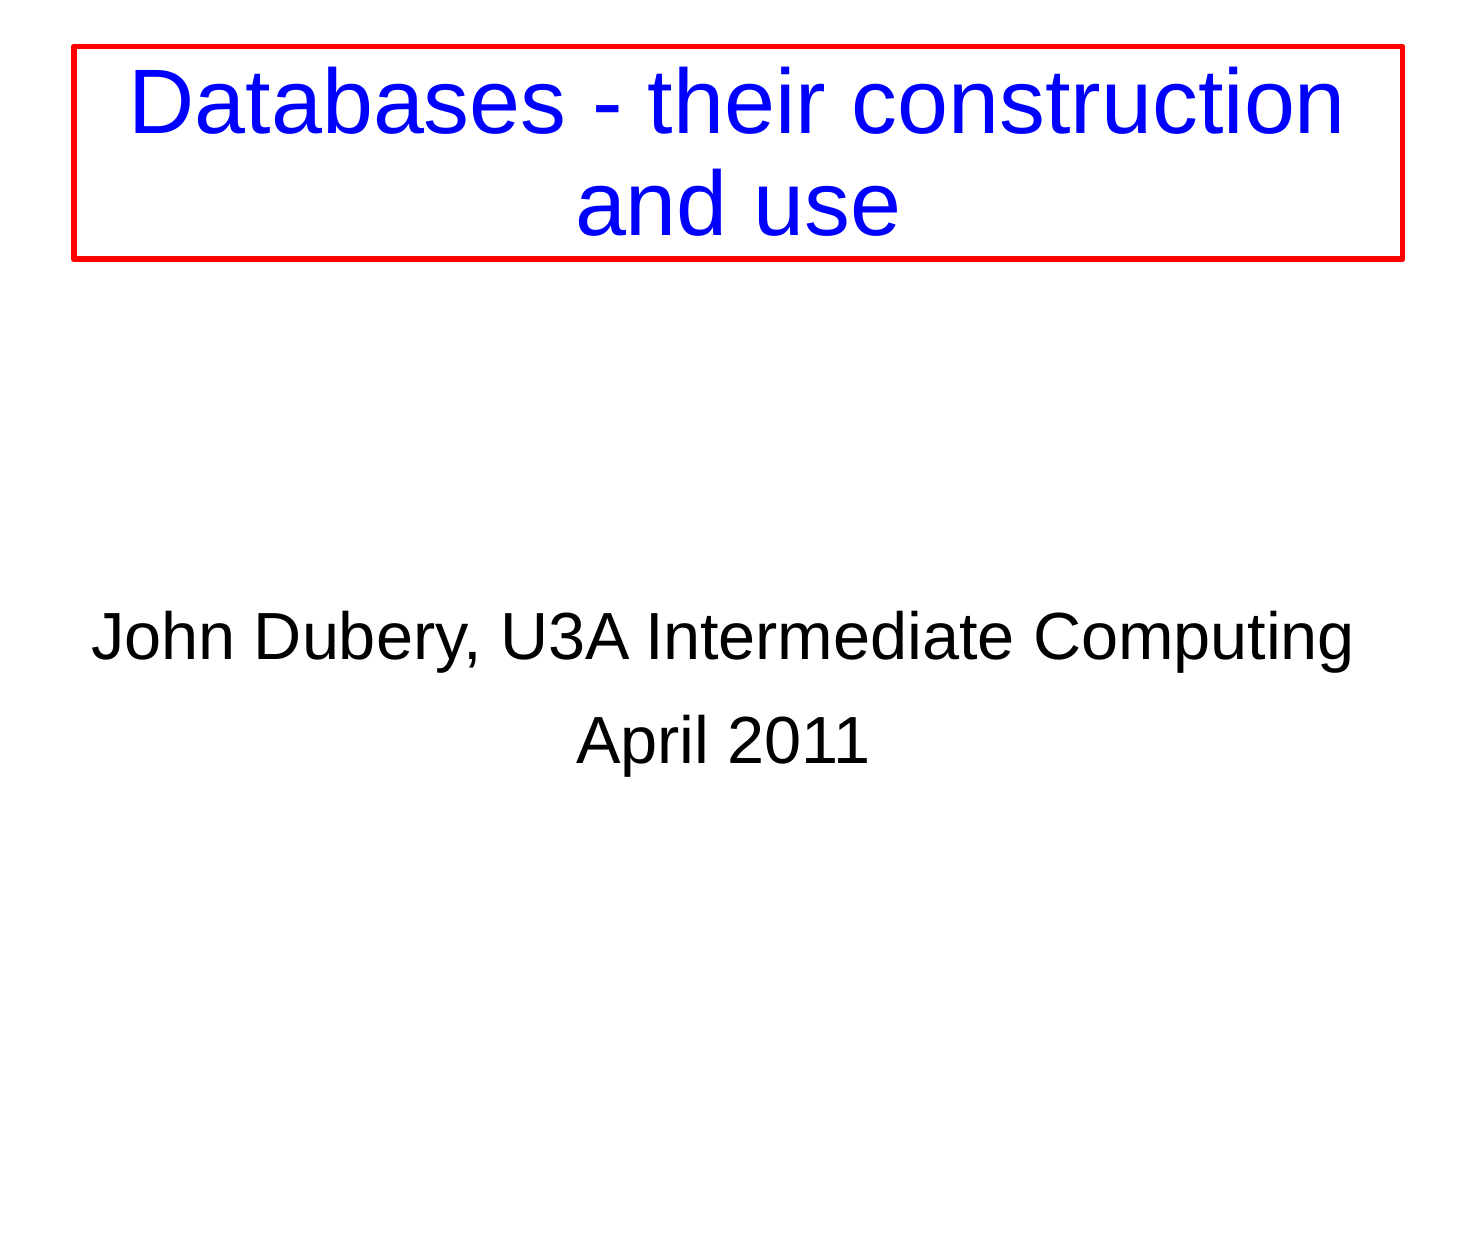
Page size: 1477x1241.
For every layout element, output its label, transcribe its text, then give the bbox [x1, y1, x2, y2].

list John Dubery, U3A Intermediate Computing April 2011 [59, 598, 1388, 916]
title Databases - their construction and use [73, 46, 1403, 260]
